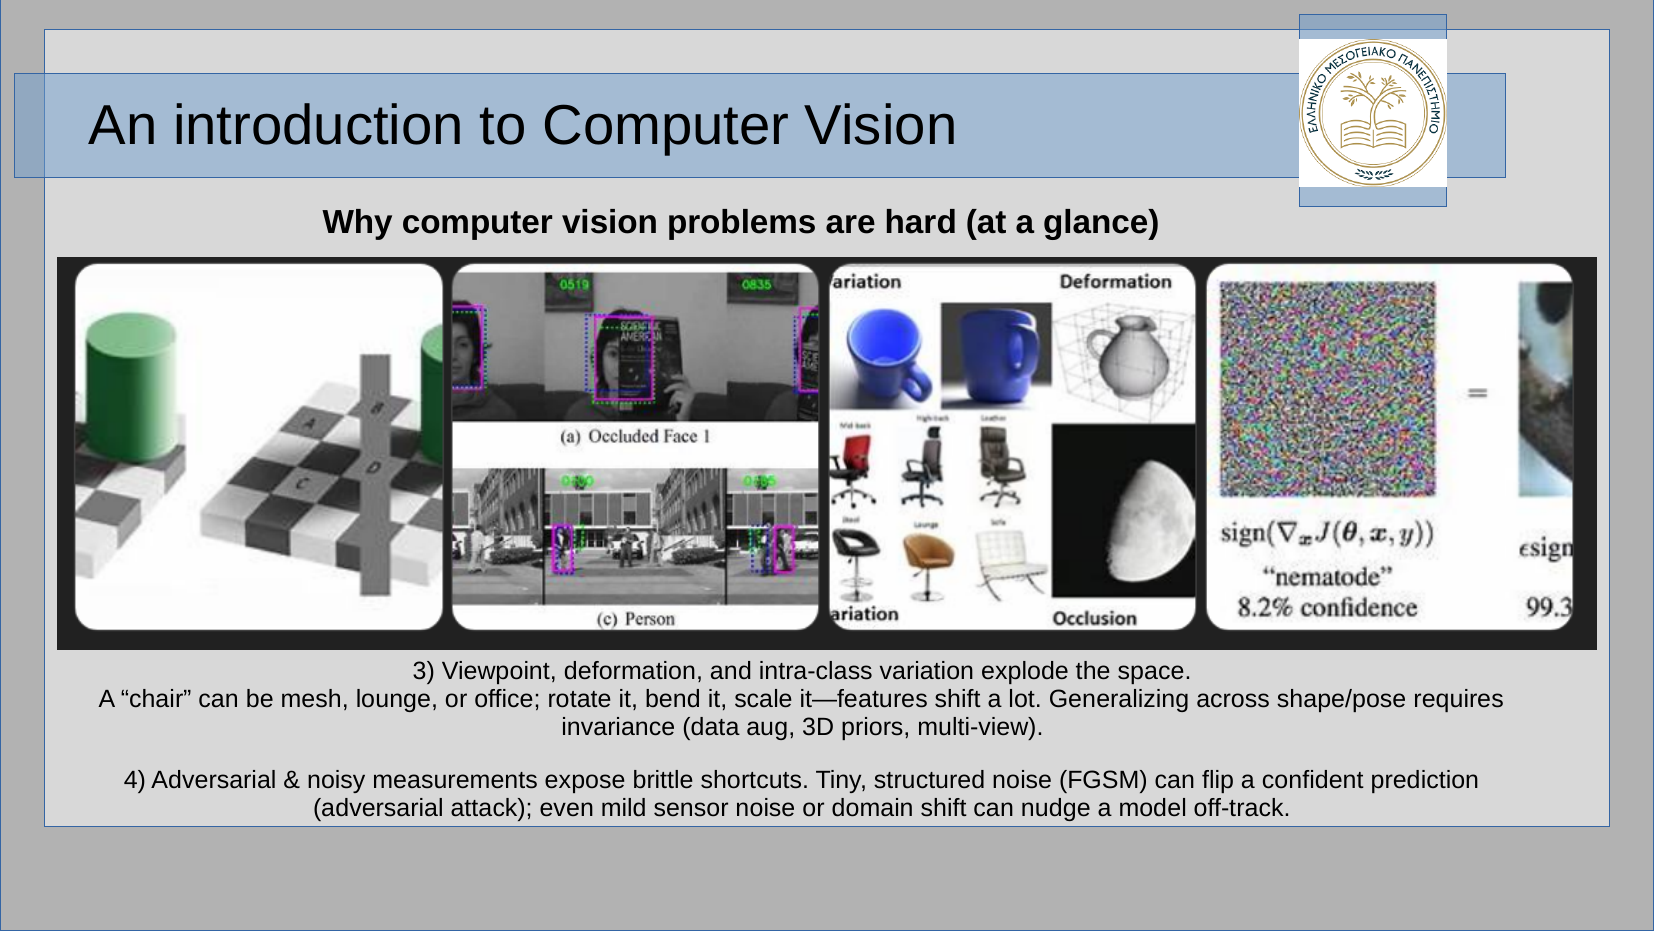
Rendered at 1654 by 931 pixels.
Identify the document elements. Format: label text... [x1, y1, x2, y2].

picture [1299, 39, 1447, 187]
picture [57, 257, 1597, 650]
title An introduction to Computer Vision [88, 73, 1299, 177]
text_box Why computer vision problems are hard (at a glance) [66, 177, 1418, 257]
text_box 3) Viewpoint, deformation, and intra-class variation explode the space. A “chair” can be mesh, lounge, or office; rotate it, bend it, scale it—features shift a lot. Generalizing across shape/pose requires invariance (data aug, 3D priors, multi-view). 4) Adversarial & noisy measurements expose brittle shortcuts. Tiny, structured noise (FGSM) can flip a confident prediction (adversarial attack); even mild sensor noise or domain shift can nudge a model off-track. [70, 650, 1536, 931]
title An introduction to Computer Vision [1447, 73, 1506, 178]
